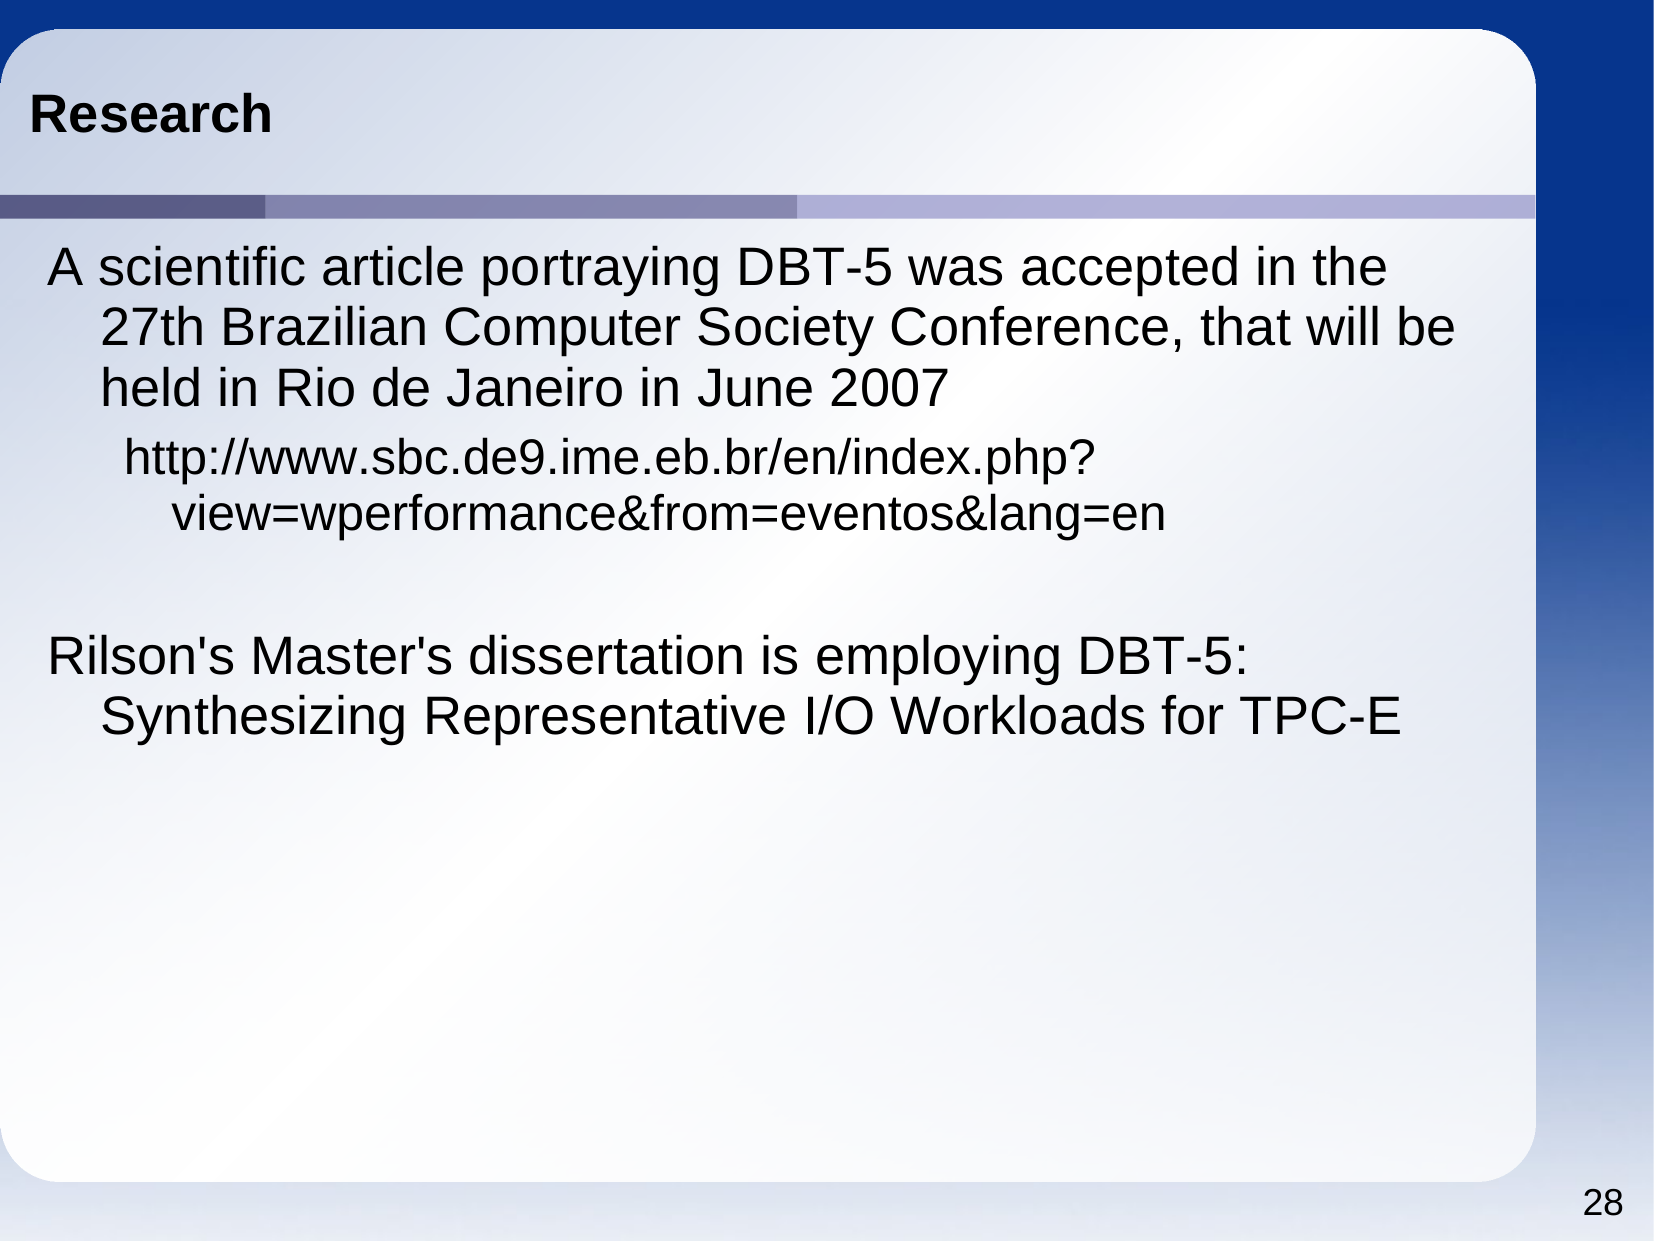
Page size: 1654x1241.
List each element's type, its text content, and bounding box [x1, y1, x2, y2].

title Research [29, 49, 1506, 178]
list A scientific article portraying DBT-5 was accepted in the 27th Brazilian Computer Society Conference, that will be held in Rio de Janeiro in June 2007 http://www.sbc.de9.ime.eb.br/en/index.php?view=wperformance&from=eventos&lang=en Rilson's Master's dissertation is employing DBT-5: Synthesizing Representative I/O Workloads for TPC-E [29, 236, 1506, 1152]
picture [0, 0, 1654, 1241]
